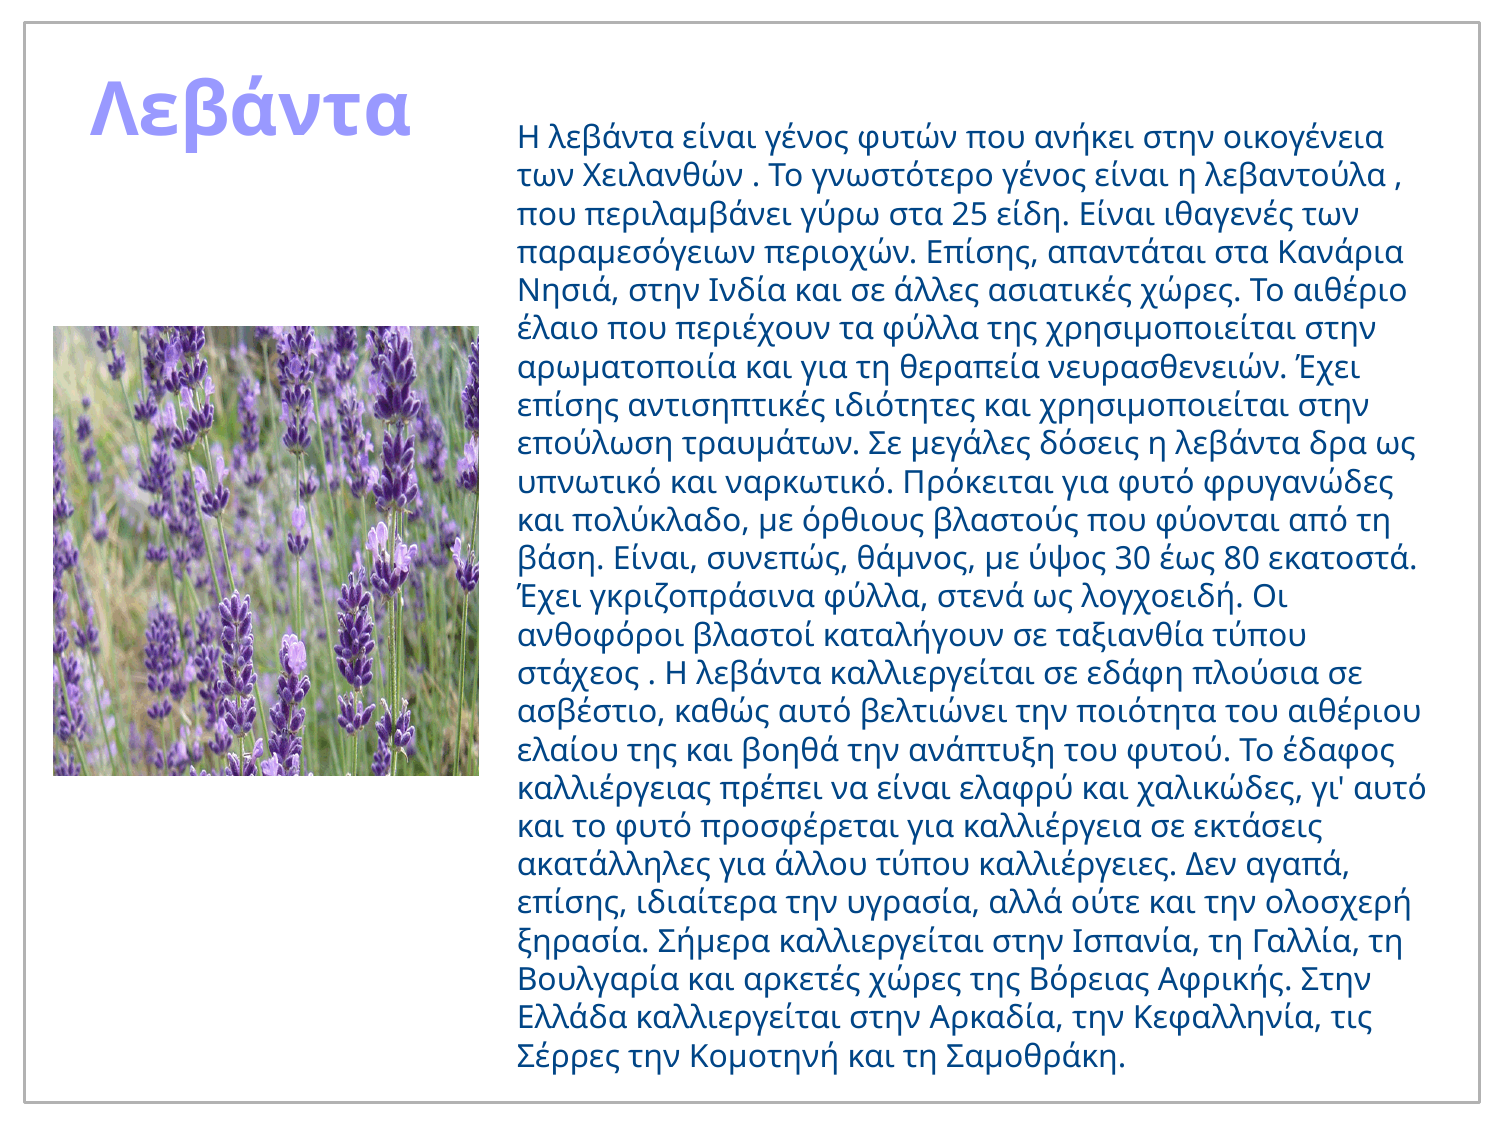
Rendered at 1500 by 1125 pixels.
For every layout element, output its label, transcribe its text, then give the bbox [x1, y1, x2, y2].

title Λεβάντα [75, 45, 1425, 233]
picture [53, 326, 479, 776]
list Η λεβάντα είναι γένος φυτών που ανήκει στην οικογένεια των Χειλανθών . Το γνωστότερο γένος είναι η λεβαντούλα , που περιλαμβάνει γύρω στα 25 είδη. Είναι ιθαγενές των παραμεσόγειων περιοχών. Επίσης, απαντάται στα Κανάρια Νησιά, στην Ινδία και σε άλλες ασιατικές χώρες. Το αιθέριο έλαιο που περιέχουν τα φύλλα της χρησιμοποιείται στην αρωματοποιία και για τη θεραπεία νευρασθενειών. Έχει επίσης αντισηπτικές ιδιότητες και χρησιμοποιείται στην επούλωση τραυμάτων. Σε μεγάλες δόσεις η λεβάντα δρα ως υπνωτικό και ναρκωτικό. Πρόκειται για φυτό φρυγανώδες και πολύκλαδο, με όρθιους βλαστούς που φύονται από τη βάση. Είναι, συνεπώς, θάμνος, με ύψος 30 έως 80 εκατοστά. Έχει γκριζοπράσινα φύλλα, στενά ως λογχοειδή. Οι ανθοφόροι βλαστοί καταλήγουν σε ταξιανθία τύπου στάχεος . Η λεβάντα καλλιεργείται σε εδάφη πλούσια σε ασβέστιο, καθώς αυτό βελτιώνει την ποιότητα του αιθέριου ελαίου της και βοηθά την ανάπτυξη του φυτού. Το έδαφος καλλιέργειας πρέπει να είναι ελαφρύ και χαλικώδες, γι' αυτό και το φυτό προσφέρεται για καλλιέργεια σε εκτάσεις ακατάλληλες για άλλου τύπου καλλιέργειες. Δεν αγαπά, επίσης, ιδιαίτερα την υγρασία, αλλά ούτε και την ολοσχερή ξηρασία. Σήμερα καλλιεργείται στην Ισπανία, τη Γαλλία, τη Βουλγαρία και αρκετές χώρες της Βόρειας Αφρικής. Στην Ελλάδα καλλιεργείται στην Αρκαδία, την Κεφαλληνία, τις Σέρρες την Κομοτηνή και τη Σαμοθράκη. [501, 101, 1447, 1106]
